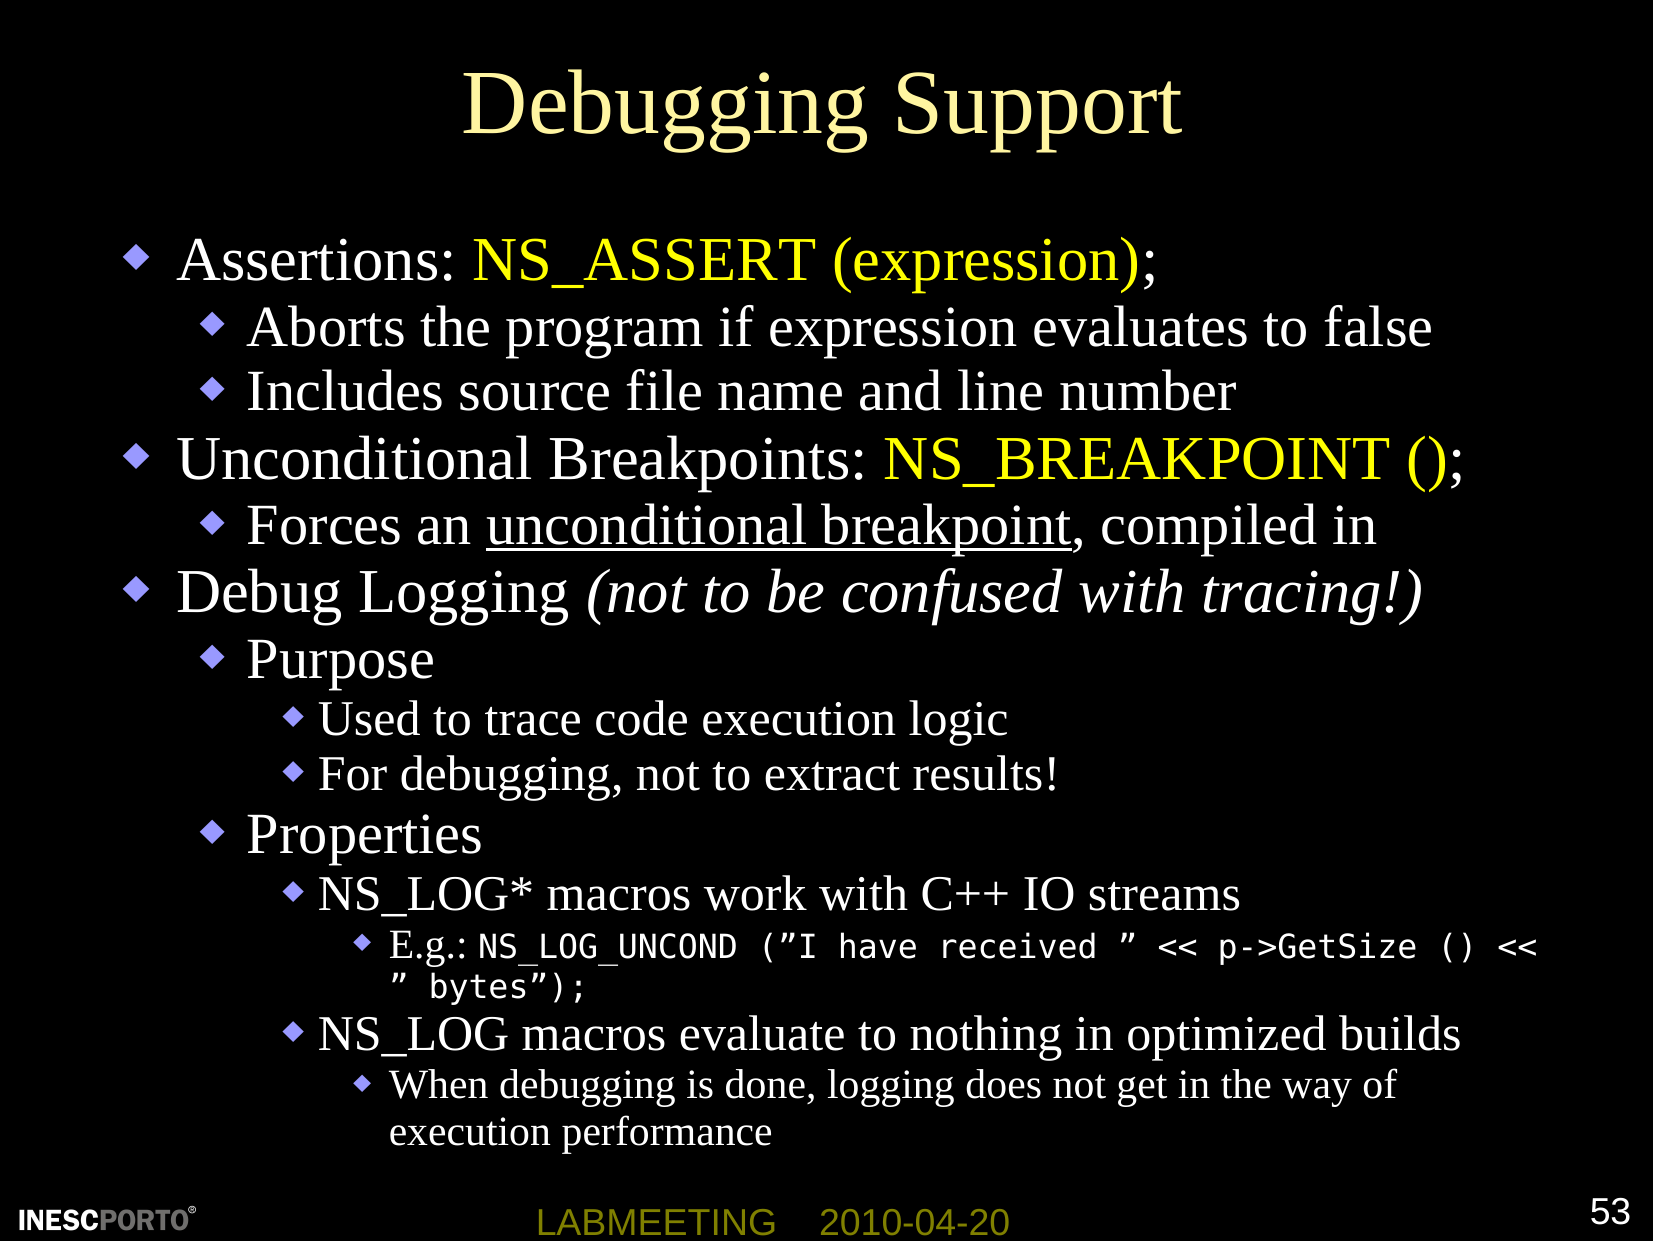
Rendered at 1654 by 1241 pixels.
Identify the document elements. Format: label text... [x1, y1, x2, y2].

title Debugging Support [40, 3, 1607, 203]
list Assertions: NS_ASSERT (expression); Aborts the program if expression evaluates to false Includes source file name and line number Unconditional Breakpoints: NS_BREAKPOINT (); Forces an unconditional breakpoint, compiled in Debug Logging (not to be confused with tracing!) Purpose Used to trace code execution logic For debugging, not to extract results! Properties NS_LOG* macros work with C++ IO streams E.g.: NS_LOG_UNCOND (”I have received ” << p->GetSize () << ” bytes”); NS_LOG macros evaluate to nothing in optimized builds When debugging is done, logging does not get in the way of execution performance [105, 225, 1552, 1183]
picture [9, 1181, 201, 1241]
